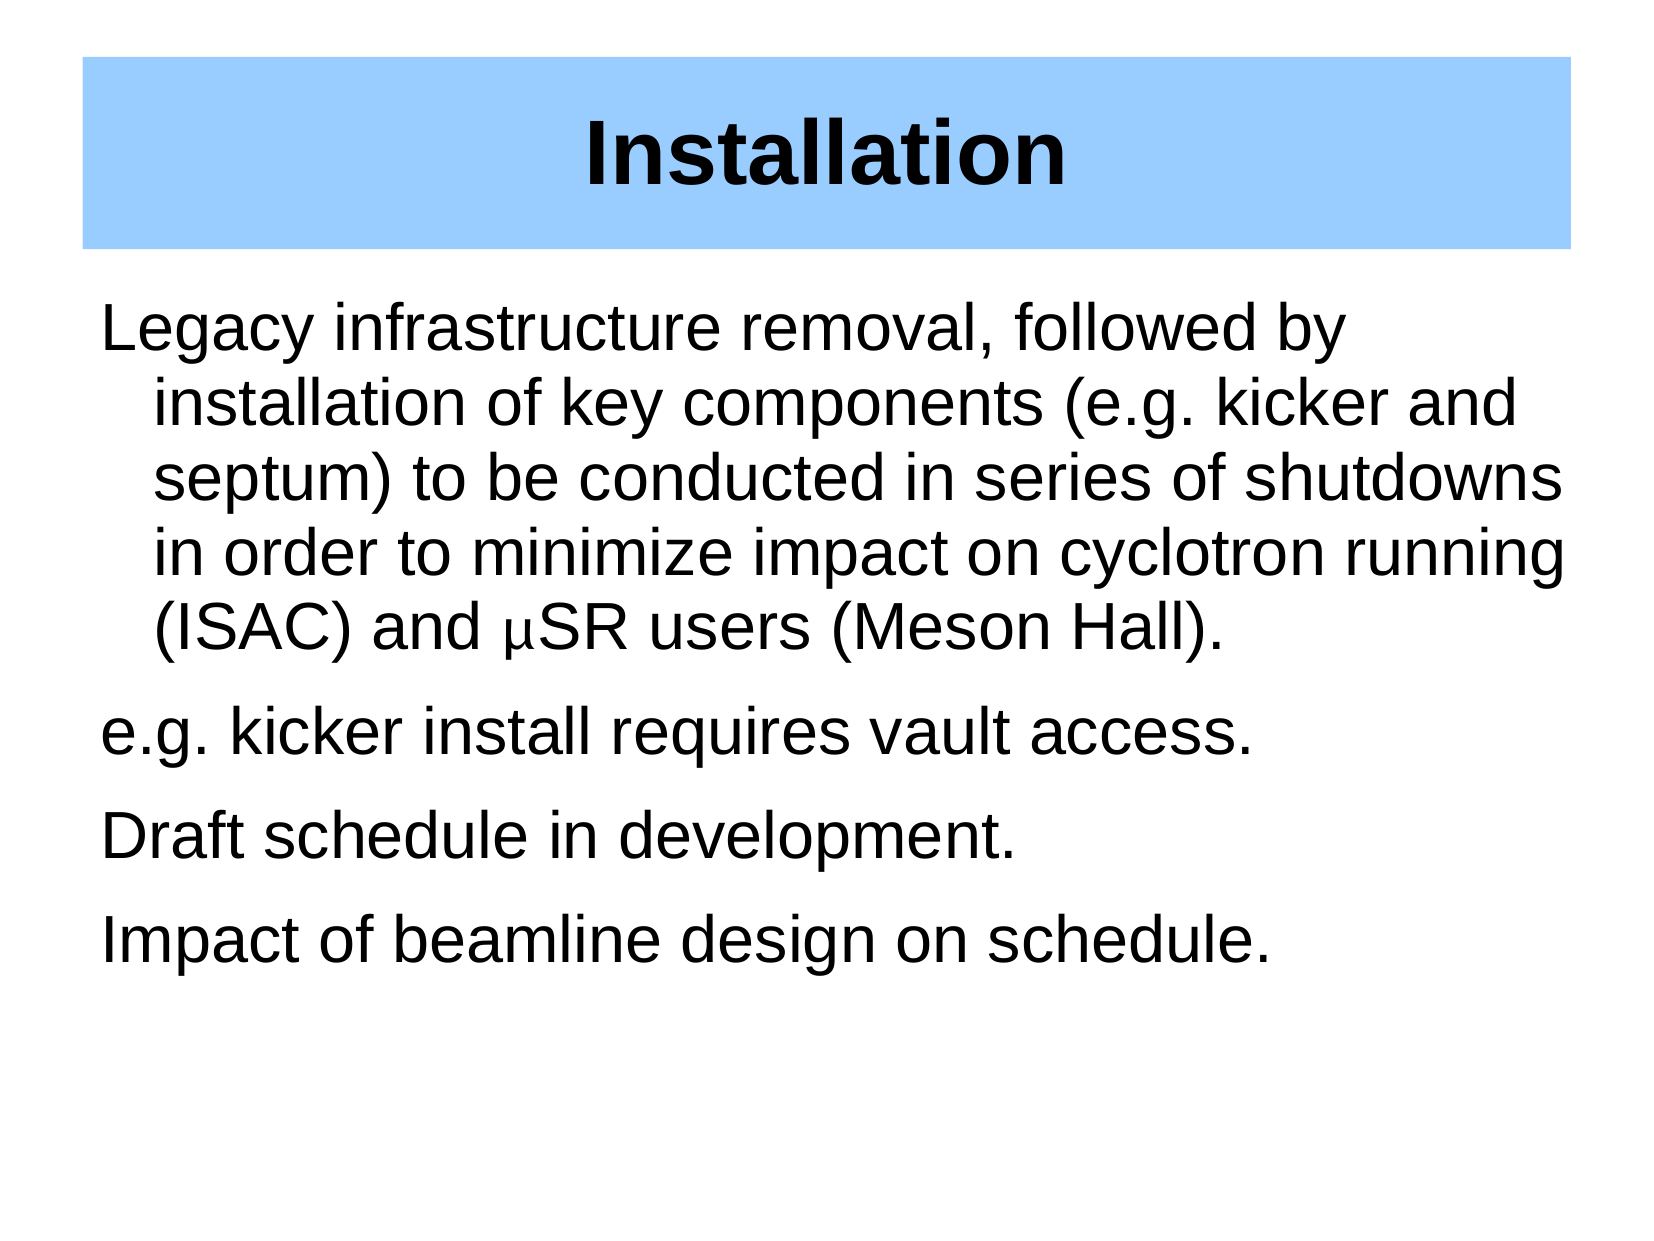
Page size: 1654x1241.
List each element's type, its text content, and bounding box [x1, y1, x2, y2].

title Installation [82, 56, 1571, 250]
list Legacy infrastructure removal, followed by installation of key components (e.g. kicker and septum) to be conducted in series of shutdowns in order to minimize impact on cyclotron running (ISAC) and SR users (Meson Hall). e.g. kicker install requires vault access. Draft schedule in development. Impact of beamline design on schedule. [82, 290, 1571, 1094]
